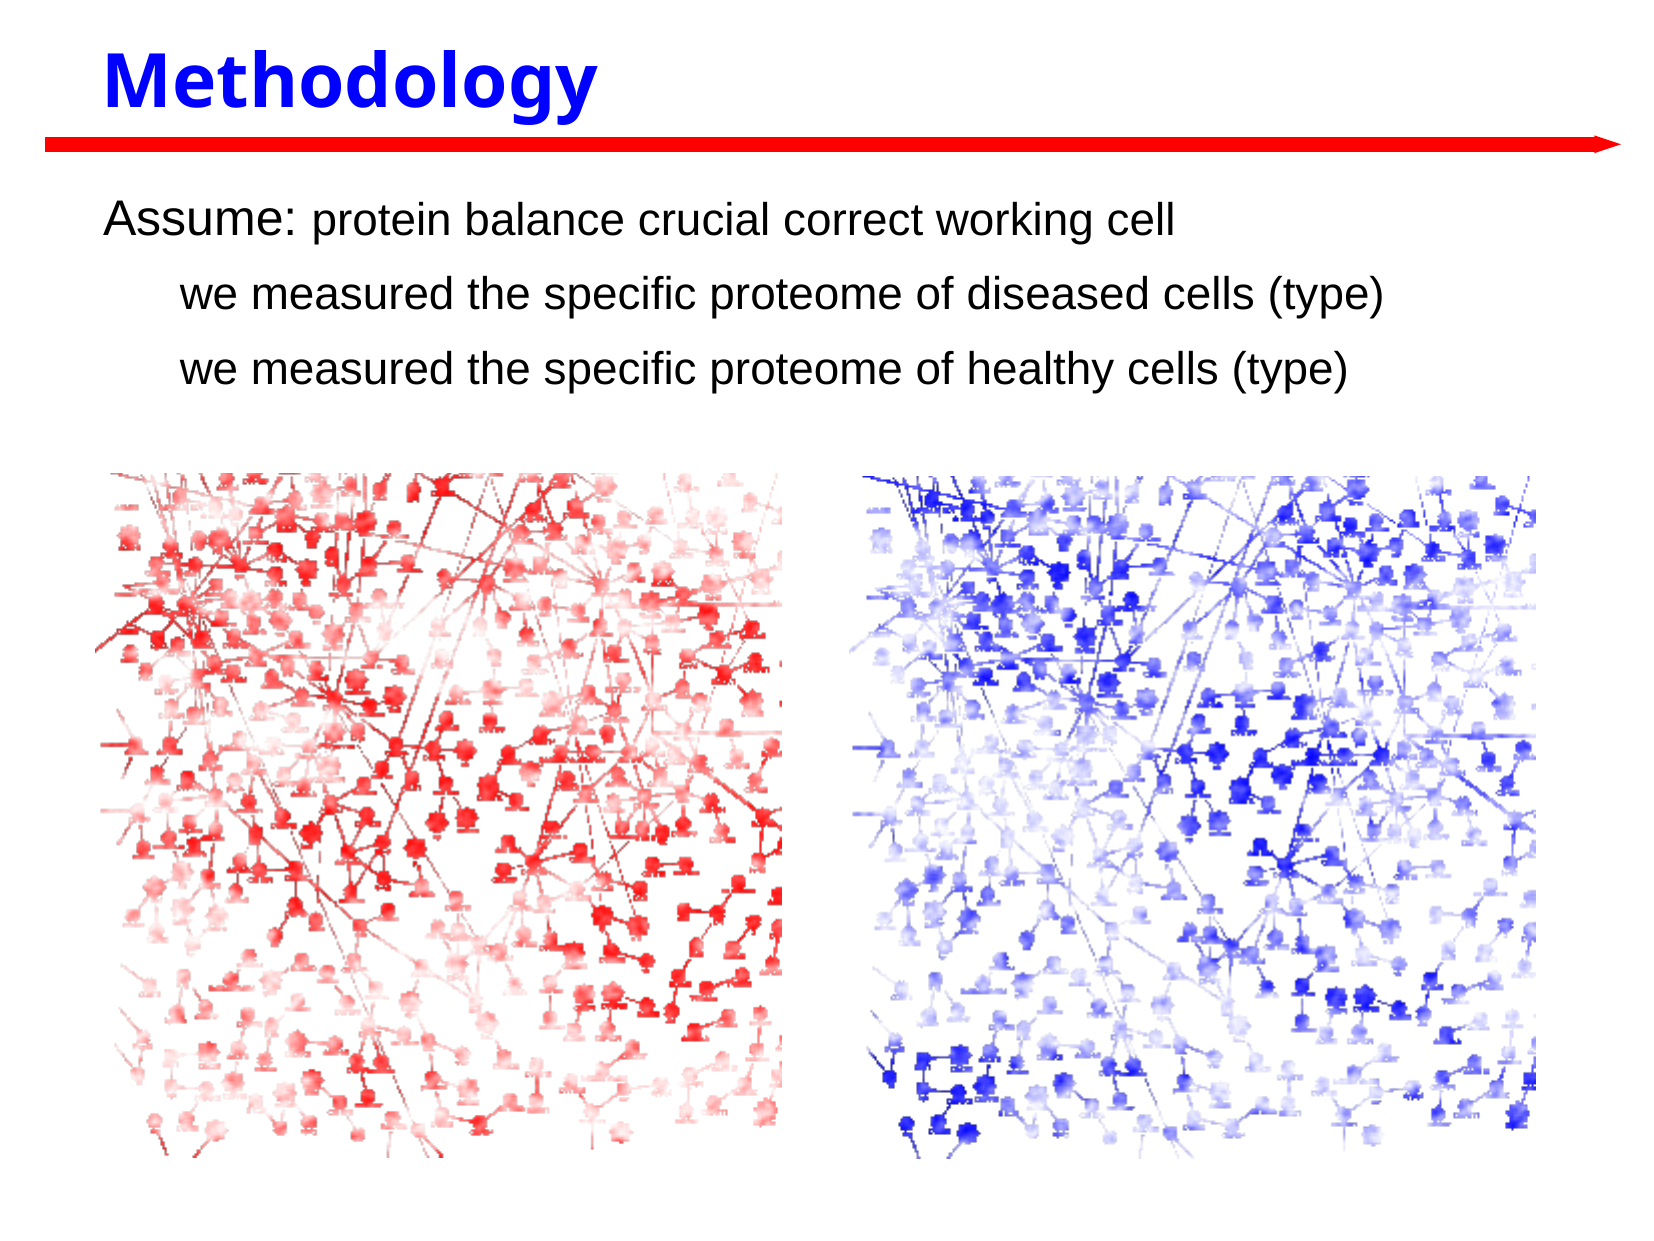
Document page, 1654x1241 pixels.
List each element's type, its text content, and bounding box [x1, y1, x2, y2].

list Assume: protein balance crucial correct working cell we measured the specific proteome of diseased cells (type) we measured the specific proteome of healthy cells (type) [85, 190, 1571, 1145]
title Methodology [101, 27, 1514, 130]
picture [849, 476, 1536, 1159]
picture [95, 473, 782, 1158]
